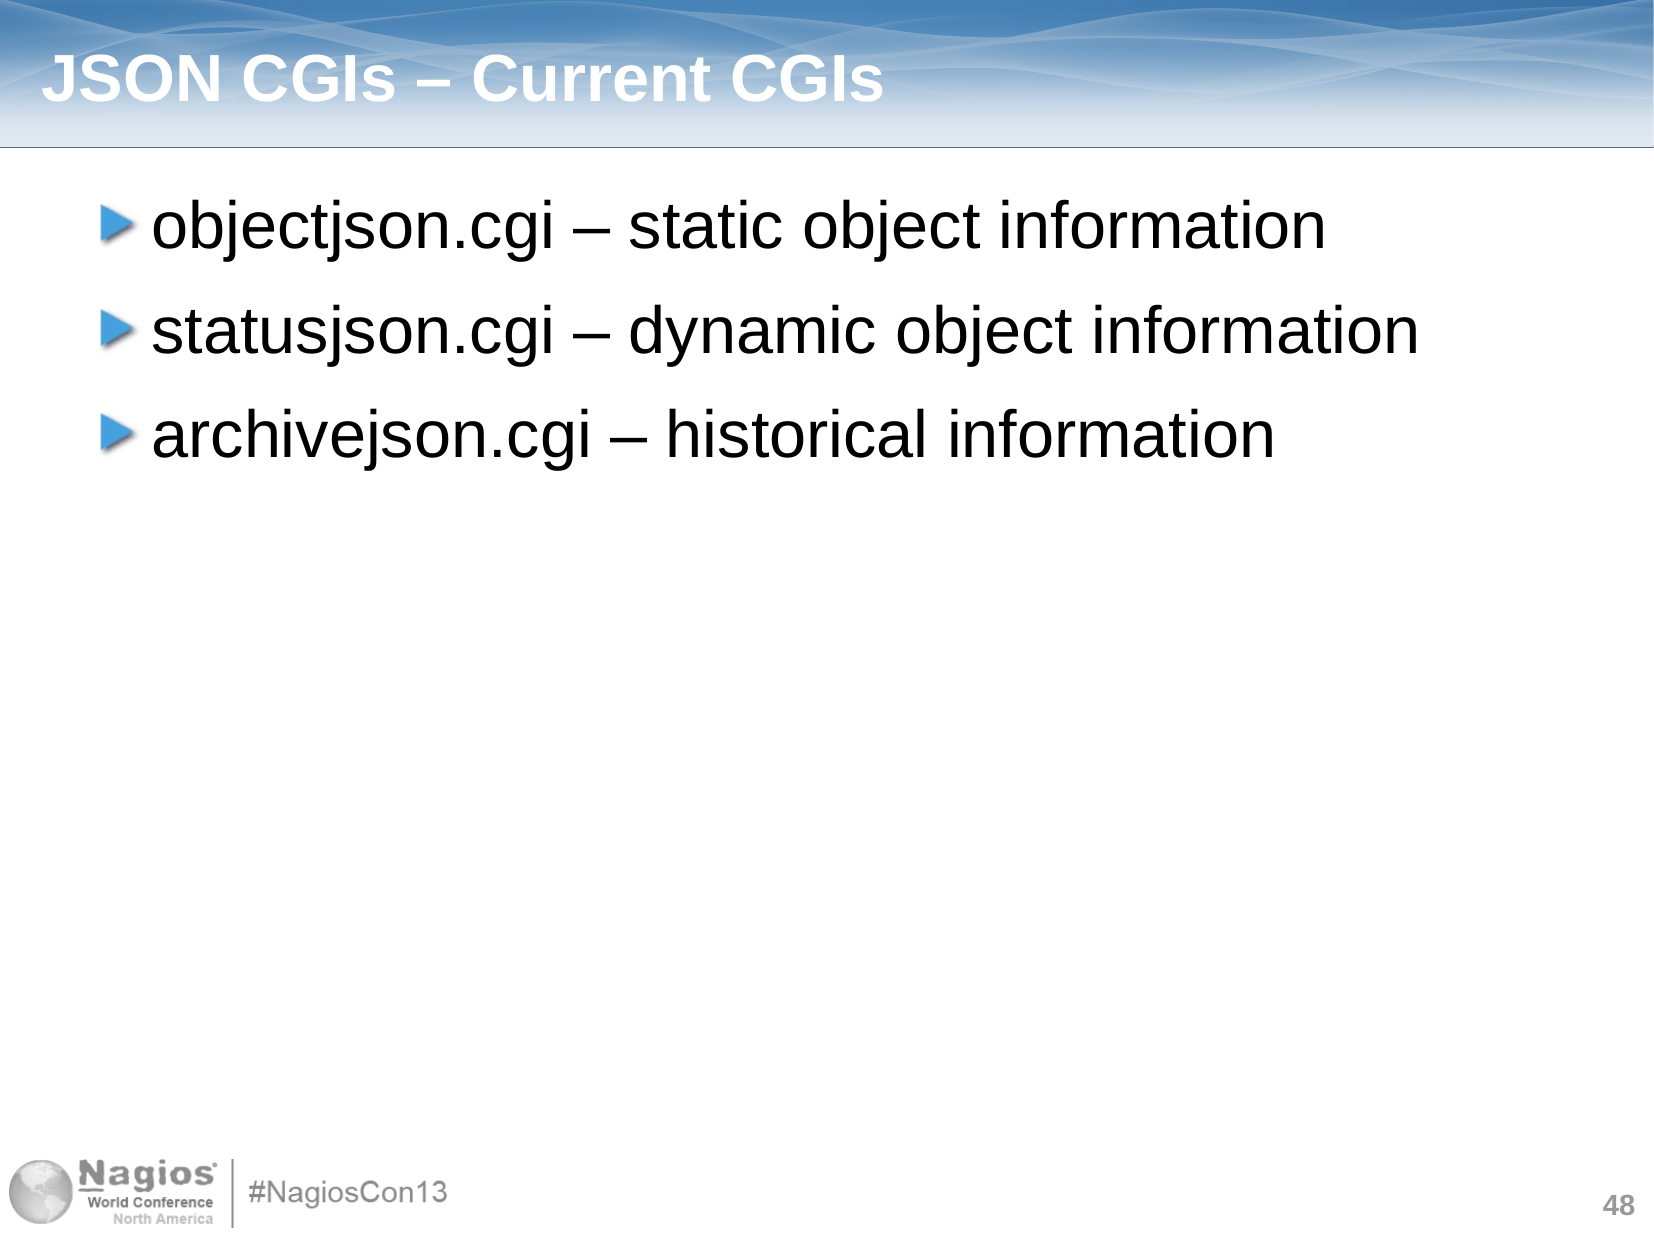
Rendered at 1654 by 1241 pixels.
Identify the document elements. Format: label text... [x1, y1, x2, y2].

title JSON CGIs – Current CGIs [41, 29, 1248, 127]
picture [9, 1159, 453, 1228]
list objectjson.cgi – static object information statusjson.cgi – dynamic object information archivejson.cgi – historical information [80, 188, 1569, 1007]
picture [0, 0, 1654, 147]
